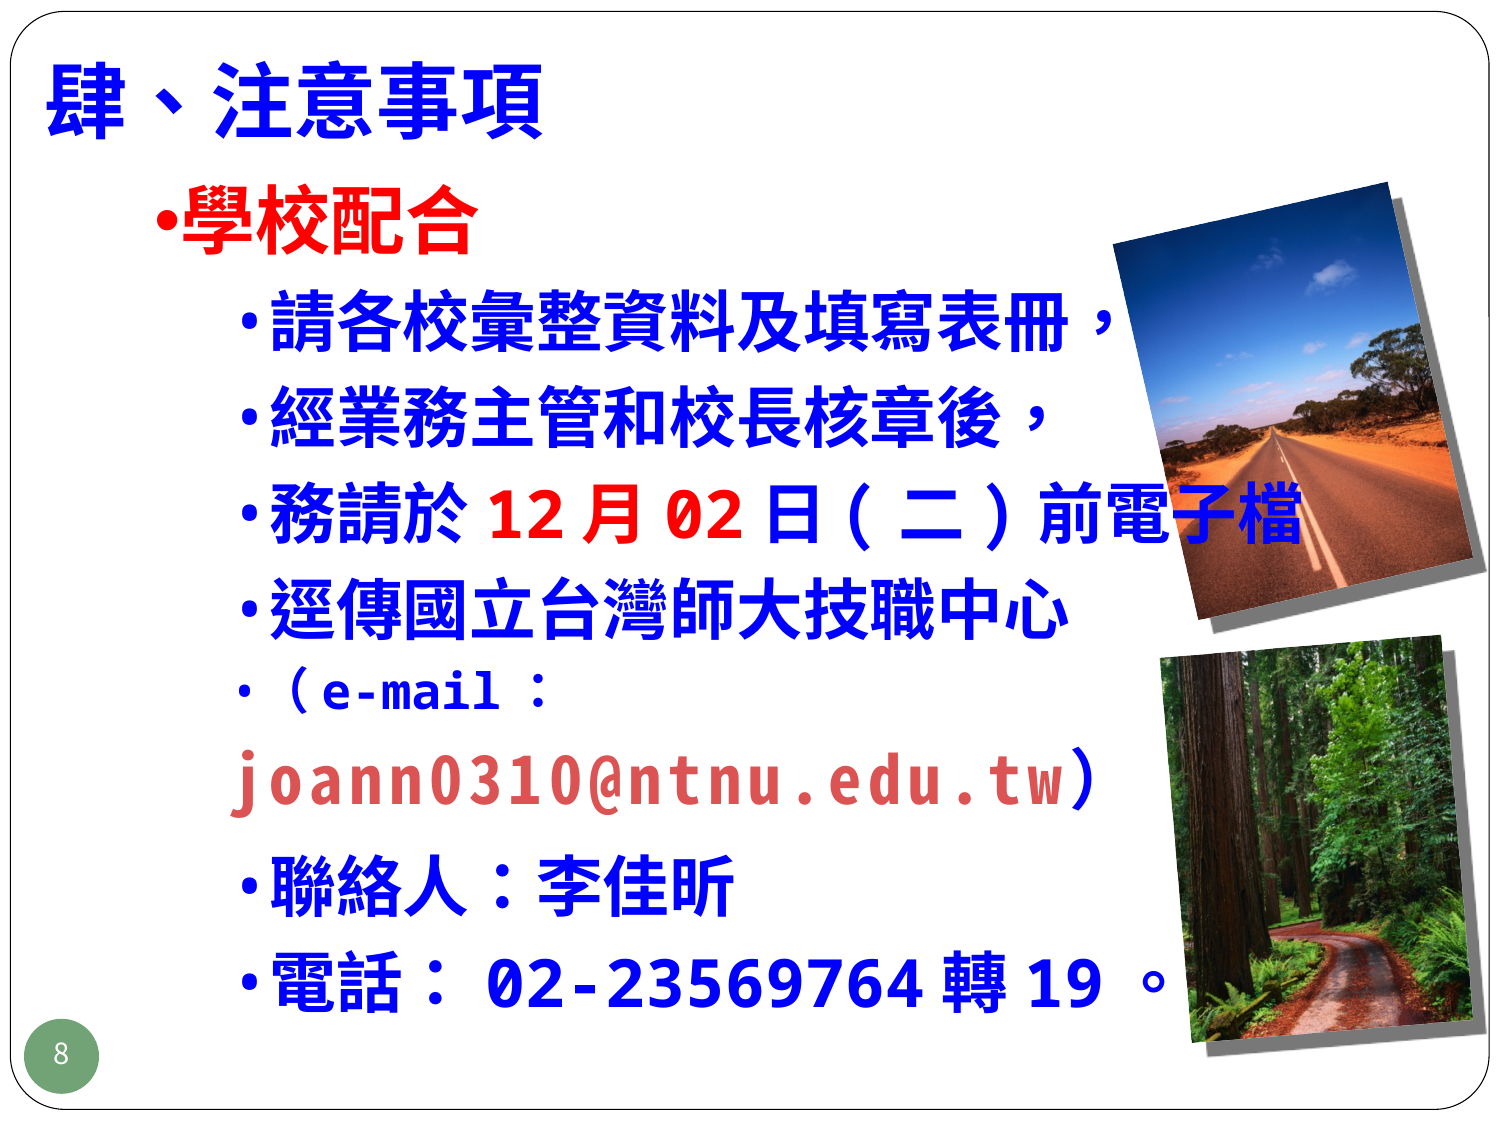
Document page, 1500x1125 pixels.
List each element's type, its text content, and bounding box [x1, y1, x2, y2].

text_box <編號> [23, 1018, 100, 1094]
picture [1337, 181, 1473, 588]
picture [1190, 634, 1473, 1044]
text_box 肆、注意事項 [29, 0, 1353, 165]
text_box 學校配合 請各校彙整資料及填寫表冊， 經業務主管和校長核章後， 務請於12月02日(二)前電子檔 逕傳國立台灣師大技職中心 （e-mail：joann0310@ntnu.edu.tw） 聯絡人：李佳昕 電話：02-23569764轉19。 [64, 148, 1337, 1029]
